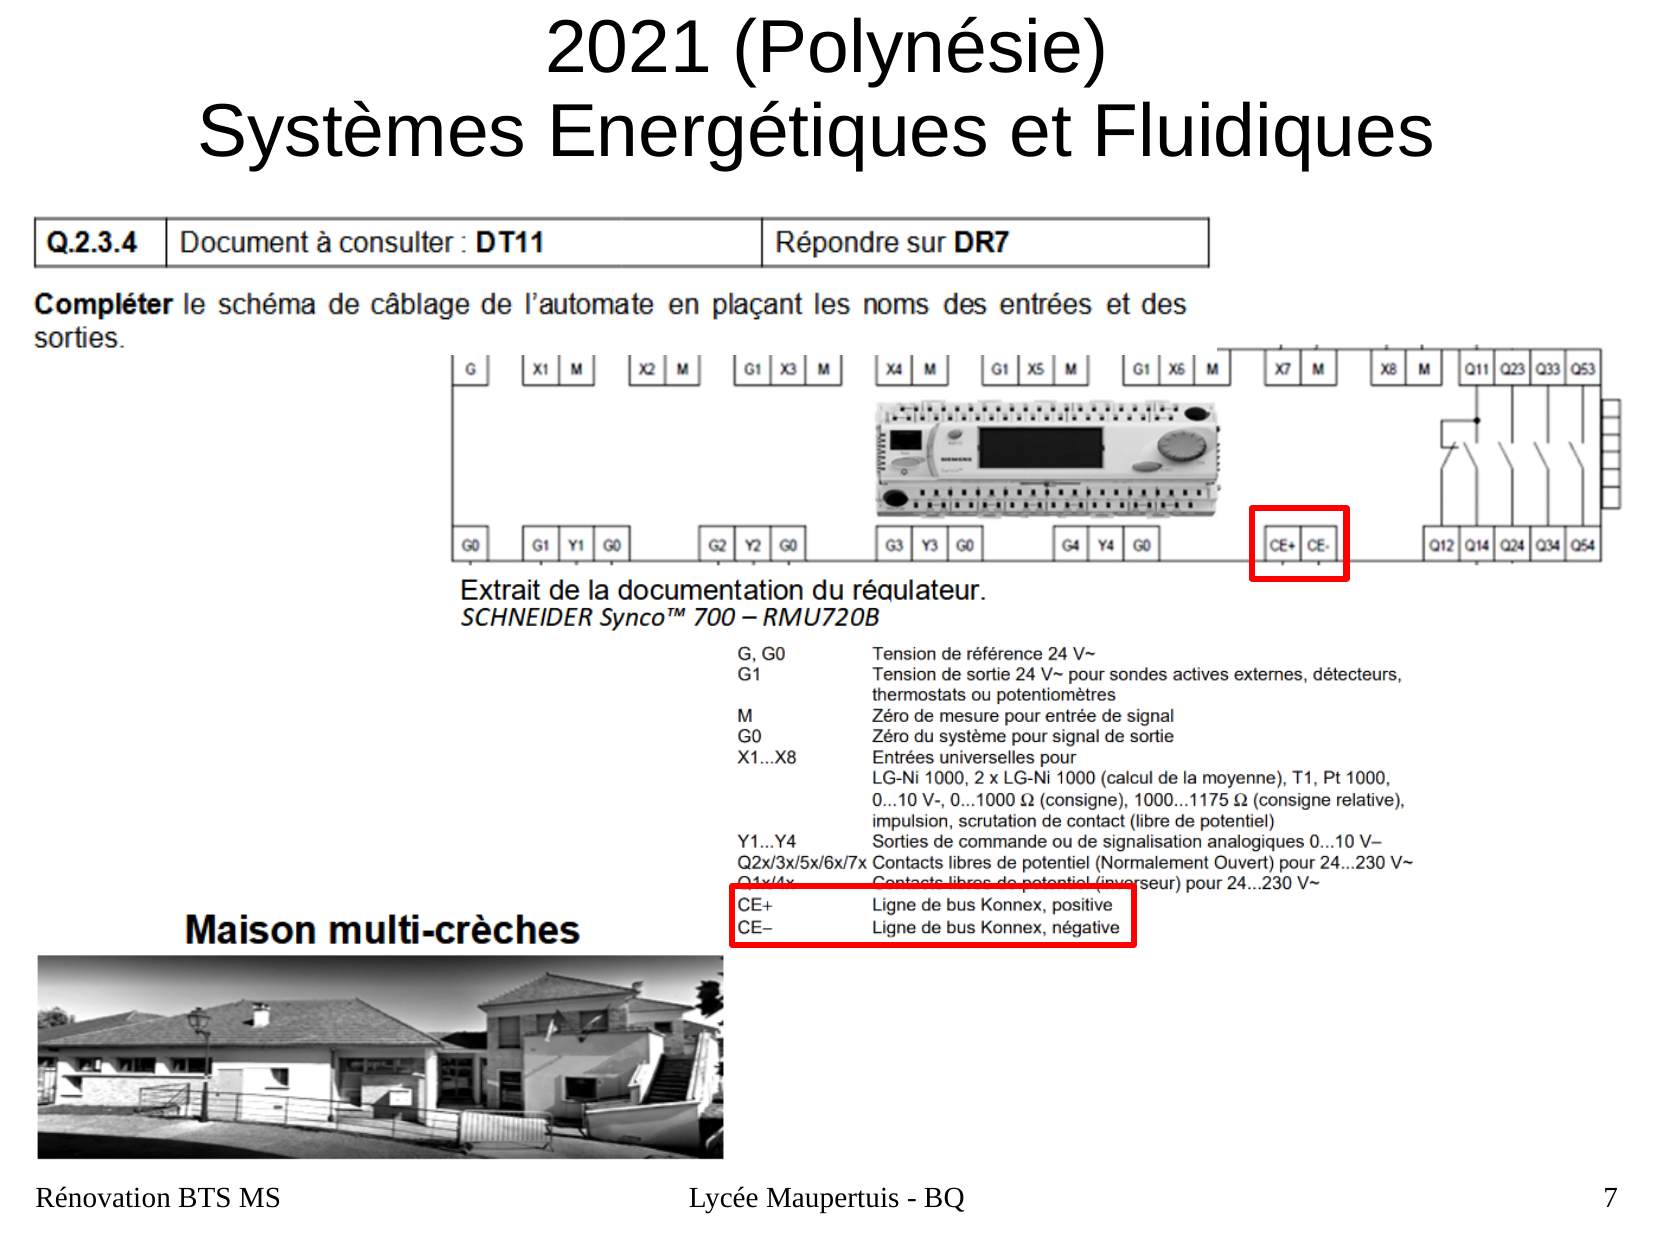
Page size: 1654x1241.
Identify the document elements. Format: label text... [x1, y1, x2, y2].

title 2021 (Polynésie) Systèmes Energétiques et Fluidiques [35, 4, 1619, 173]
picture [31, 212, 1630, 1165]
picture [735, 889, 1131, 942]
